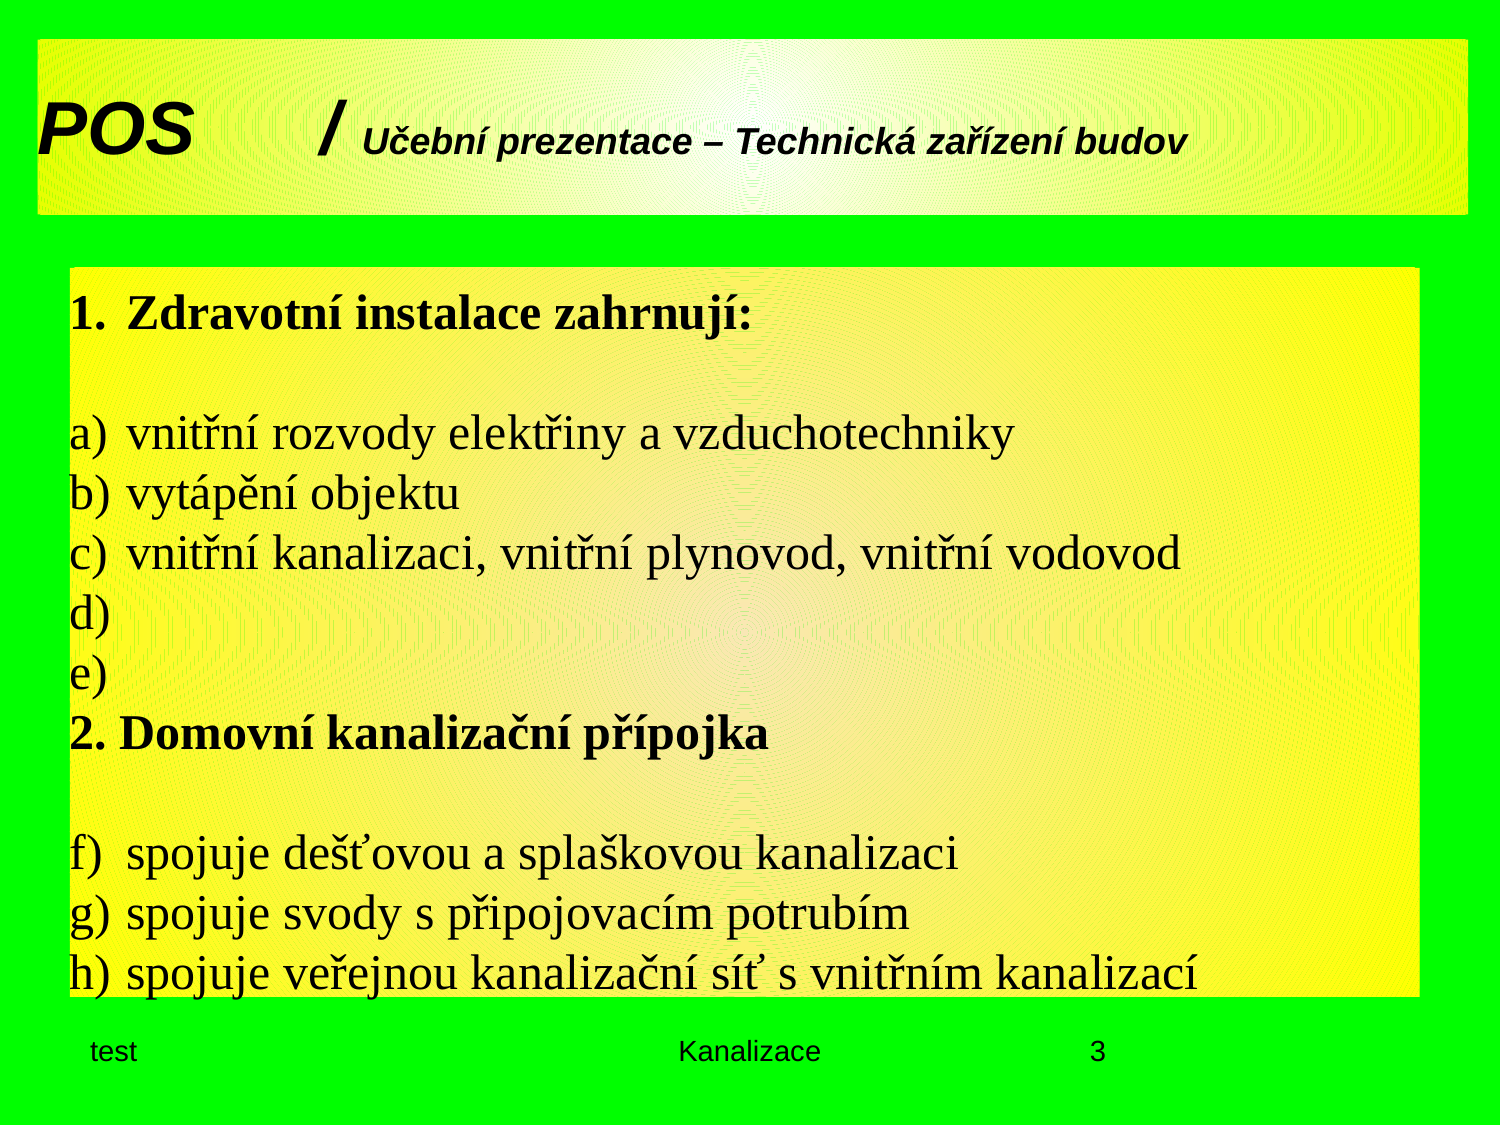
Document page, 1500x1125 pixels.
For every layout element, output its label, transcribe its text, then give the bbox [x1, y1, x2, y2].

text_box POS / Učební prezentace – Technická zařízení budov [38, 40, 1468, 214]
text_box Kanalizace [512, 1024, 988, 1103]
text_box Zdravotní instalace zahrnují: vnitřní rozvody elektřiny a vzduchotechniky vytápění objektu vnitřní kanalizaci, vnitřní plynovod, vnitřní vodovod 2. Domovní kanalizační přípojka spojuje dešťovou a splaškovou kanalizaci spojuje svody s připojovacím potrubím spojuje veřejnou kanalizační síť s vnitřním kanalizací [69, 267, 1420, 997]
text_box test [75, 1024, 426, 1103]
text_box [1074, 1024, 1426, 1103]
